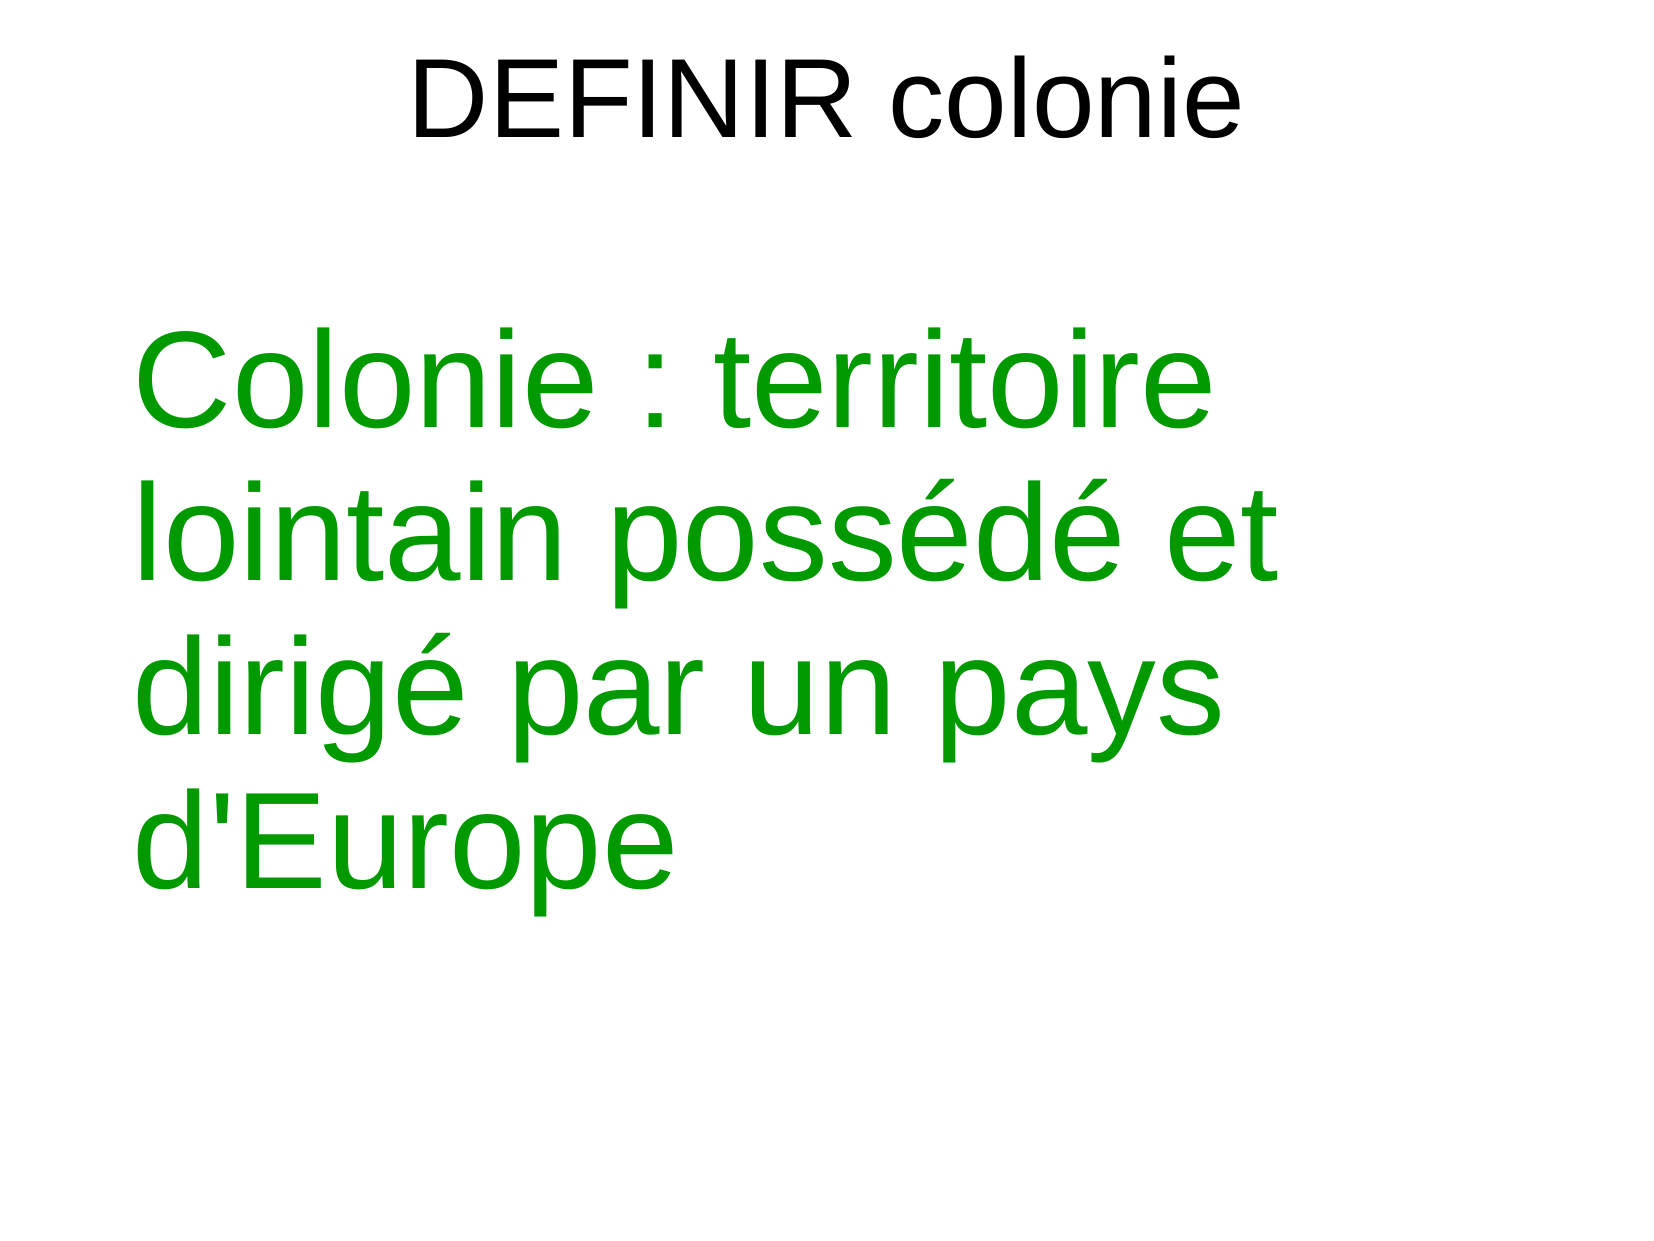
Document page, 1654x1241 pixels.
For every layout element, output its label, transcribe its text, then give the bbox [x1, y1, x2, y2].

text_box Colonie : territoire lointain possédé et dirigé par un pays d'Europe [118, 295, 1595, 1014]
text_box DEFINIR colonie [0, 28, 1654, 169]
